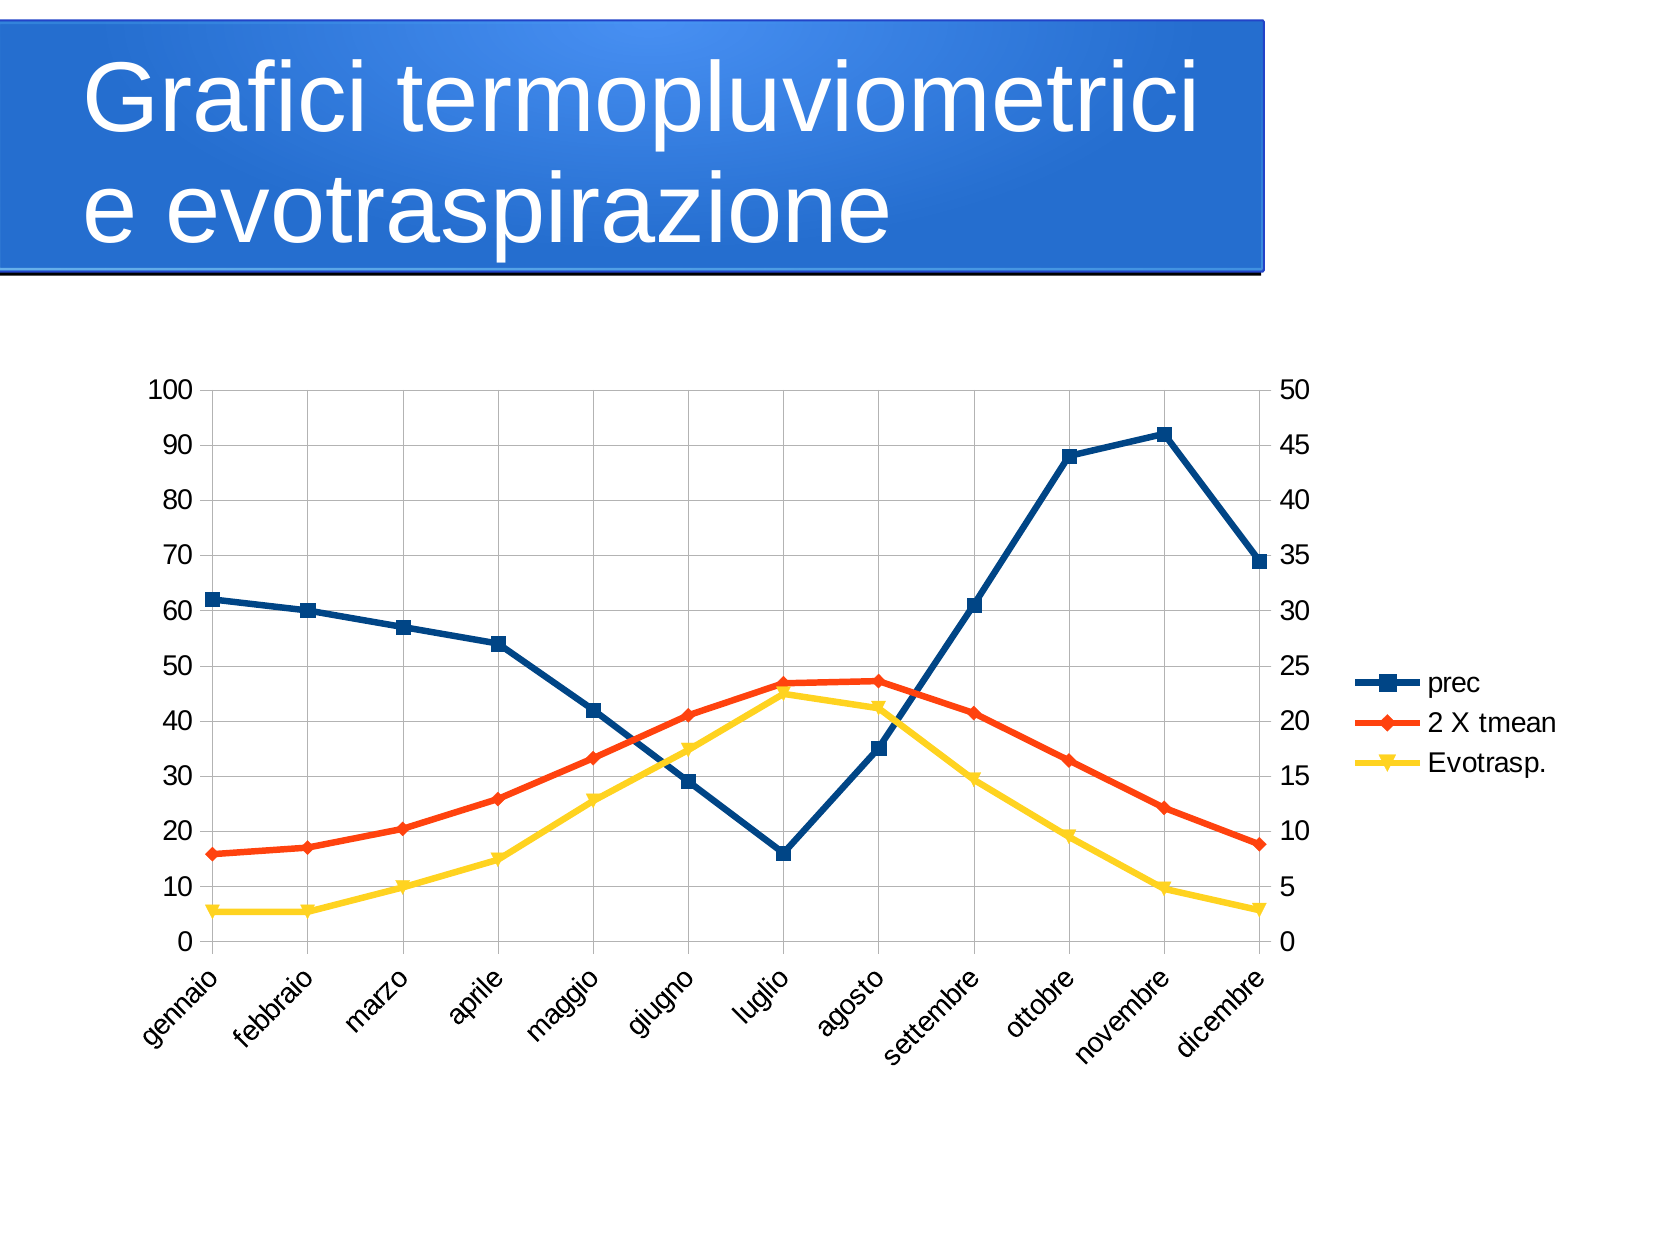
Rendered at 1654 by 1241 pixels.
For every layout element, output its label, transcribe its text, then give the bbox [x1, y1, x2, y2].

title Grafici termopluviometrici e evotraspirazione [82, 41, 1250, 265]
picture [109, 359, 1583, 1087]
